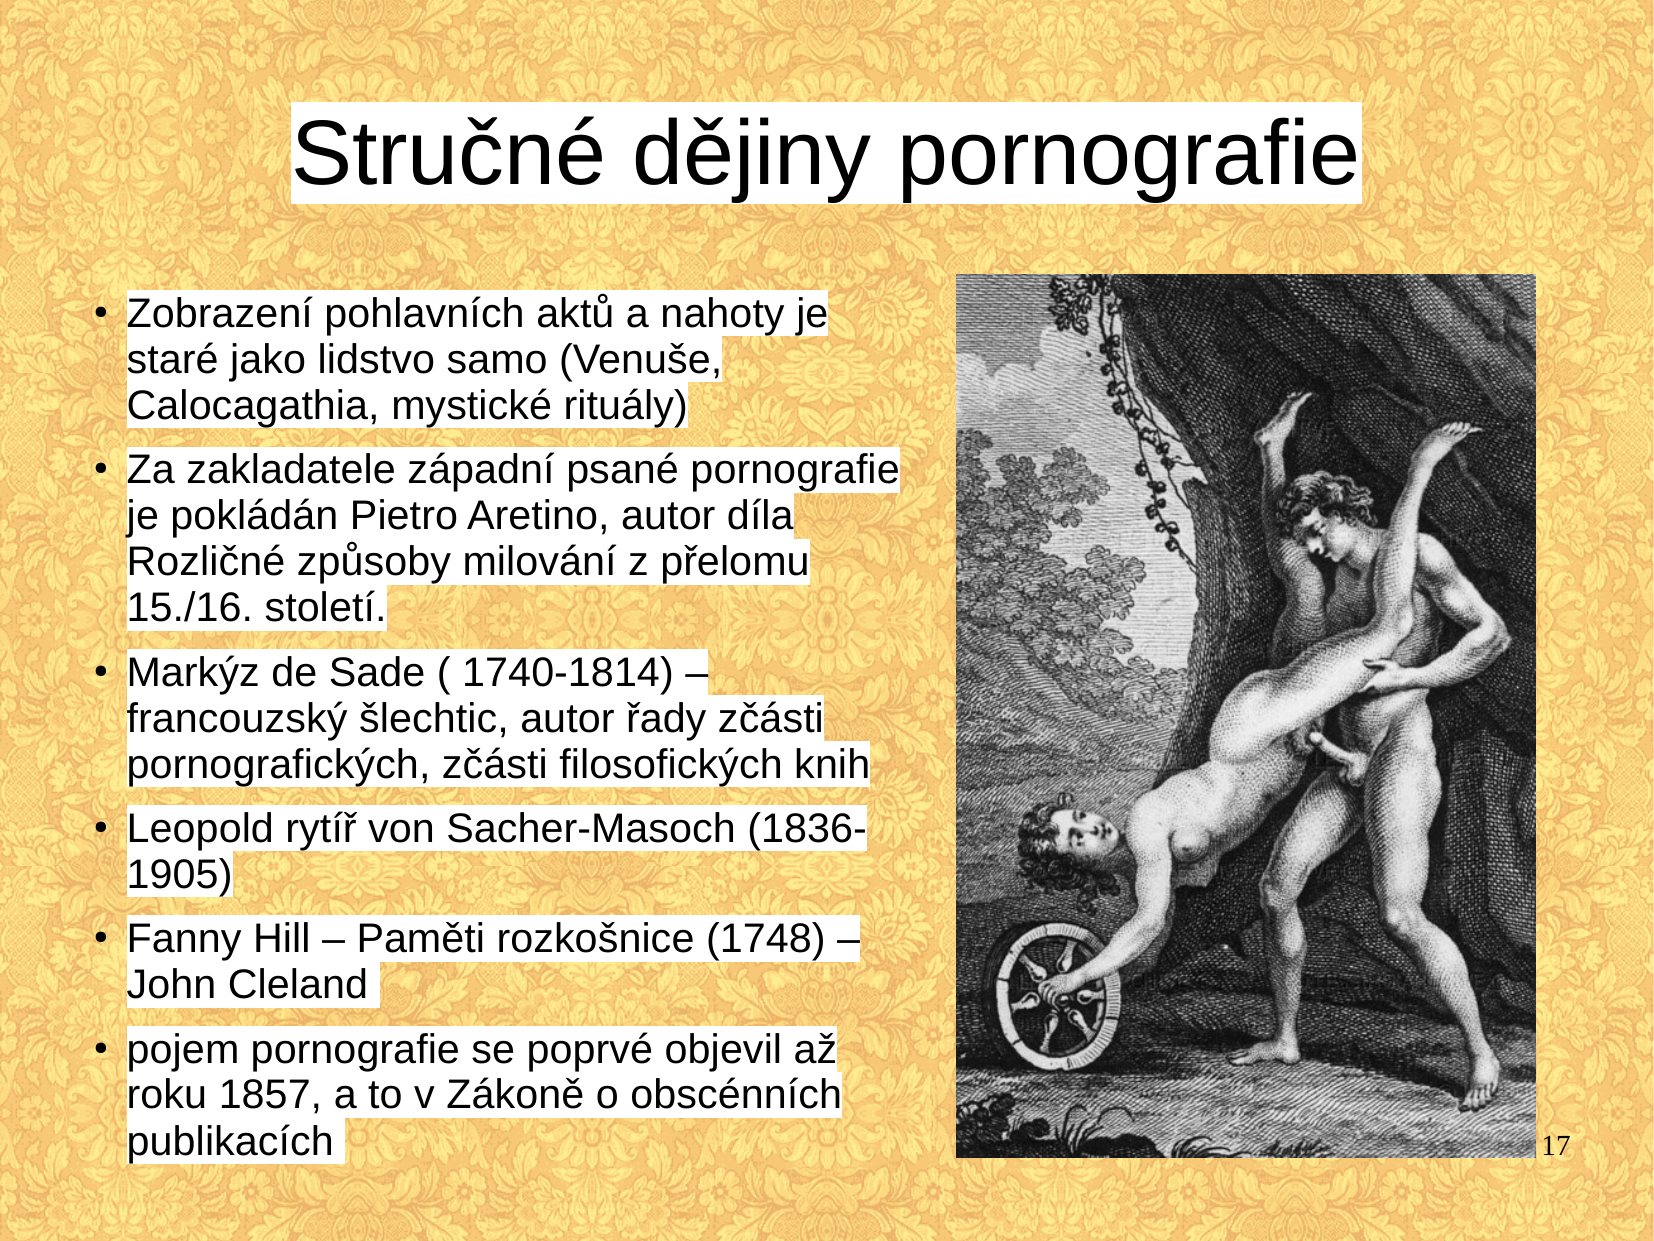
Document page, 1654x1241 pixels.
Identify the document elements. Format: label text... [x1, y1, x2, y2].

title Stručné dějiny pornografie [82, 49, 1571, 257]
list Zobrazení pohlavních aktů a nahoty je staré jako lidstvo samo (Venuše, Calocagathia, mystické rituály) Za zakladatele západní psané pornografie je pokládán Pietro Aretino, autor díla Rozličné způsoby milování z přelomu 15./16. století. Markýz de Sade ( 1740-1814) – francouzský šlechtic, autor řady zčásti pornografických, zčásti filosofických knih Leopold rytíř von Sacher-Masoch (1836-1905) Fanny Hill – Paměti rozkošnice (1748) – John Cleland pojem pornografie se poprvé objevil až roku 1857, a to v Zákoně o obscénních publikacích [82, 290, 922, 1182]
picture [0, 0, 1654, 1241]
